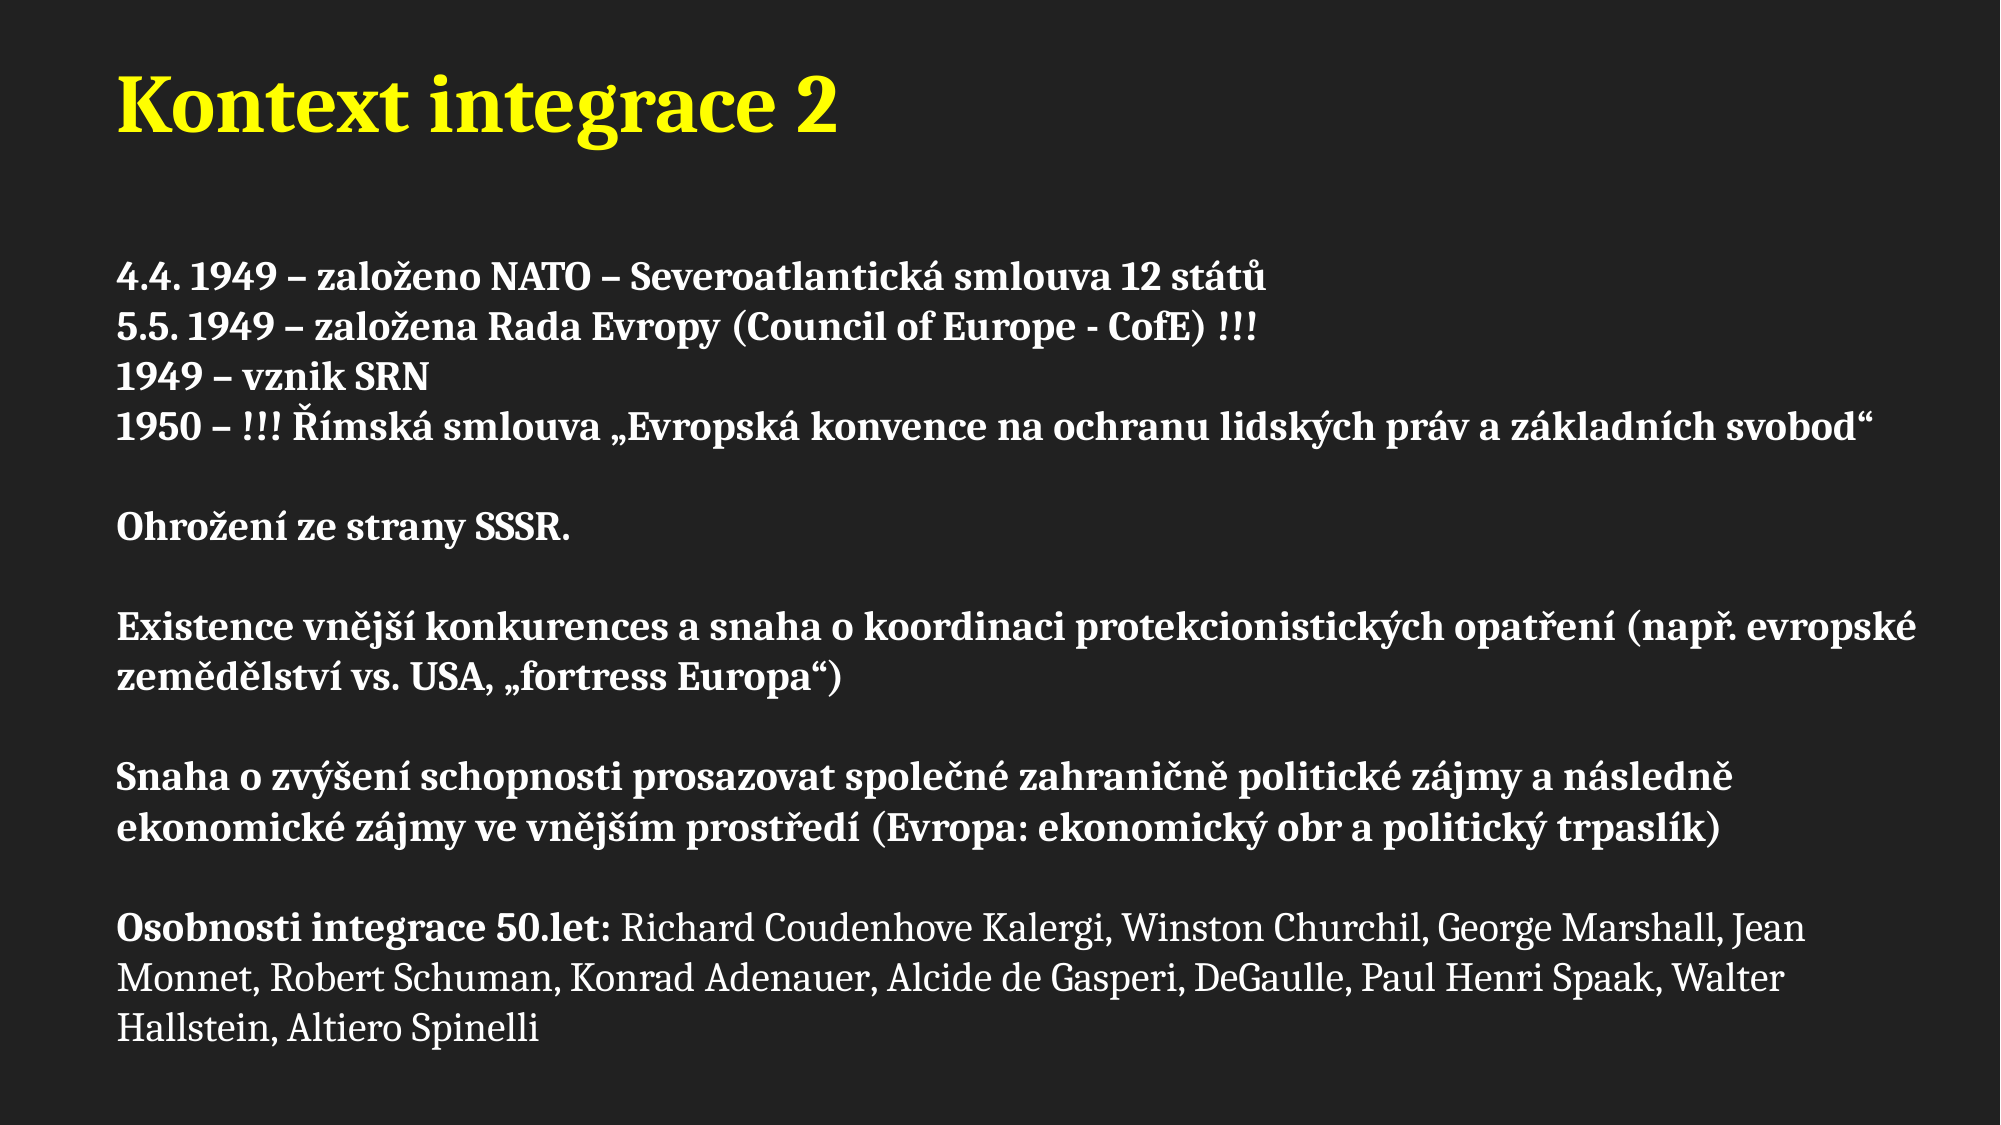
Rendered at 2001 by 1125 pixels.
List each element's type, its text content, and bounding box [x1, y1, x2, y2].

text_box Kontext integrace 2 4.4. 1949 – založeno NATO – Severoatlantická smlouva 12 států 5.5. 1949 – založena Rada Evropy (Council of Europe - CofE) !!! 1949 – vznik SRN 1950 – !!! Římská smlouva „Evropská konvence na ochranu lidských práv a základních svobod“ Ohrožení ze strany SSSR. Existence vnější konkurences a snaha o koordinaci protekcionistických opatření (např. evropské zemědělství vs. USA, „fortress Europa“) Snaha o zvýšení schopnosti prosazovat společné zahraničně politické zájmy a následně ekonomické zájmy ve vnějším prostředí (Evropa: ekonomický obr a politický trpaslík) Osobnosti integrace 50.let: Richard Coudenhove Kalergi, Winston Churchil, George Marshall, Jean Monnet, Robert Schuman, Konrad Adenauer, Alcide de Gasperi, DeGaulle, Paul Henri Spaak, Walter Hallstein, Altiero Spinelli [102, 42, 1936, 1102]
